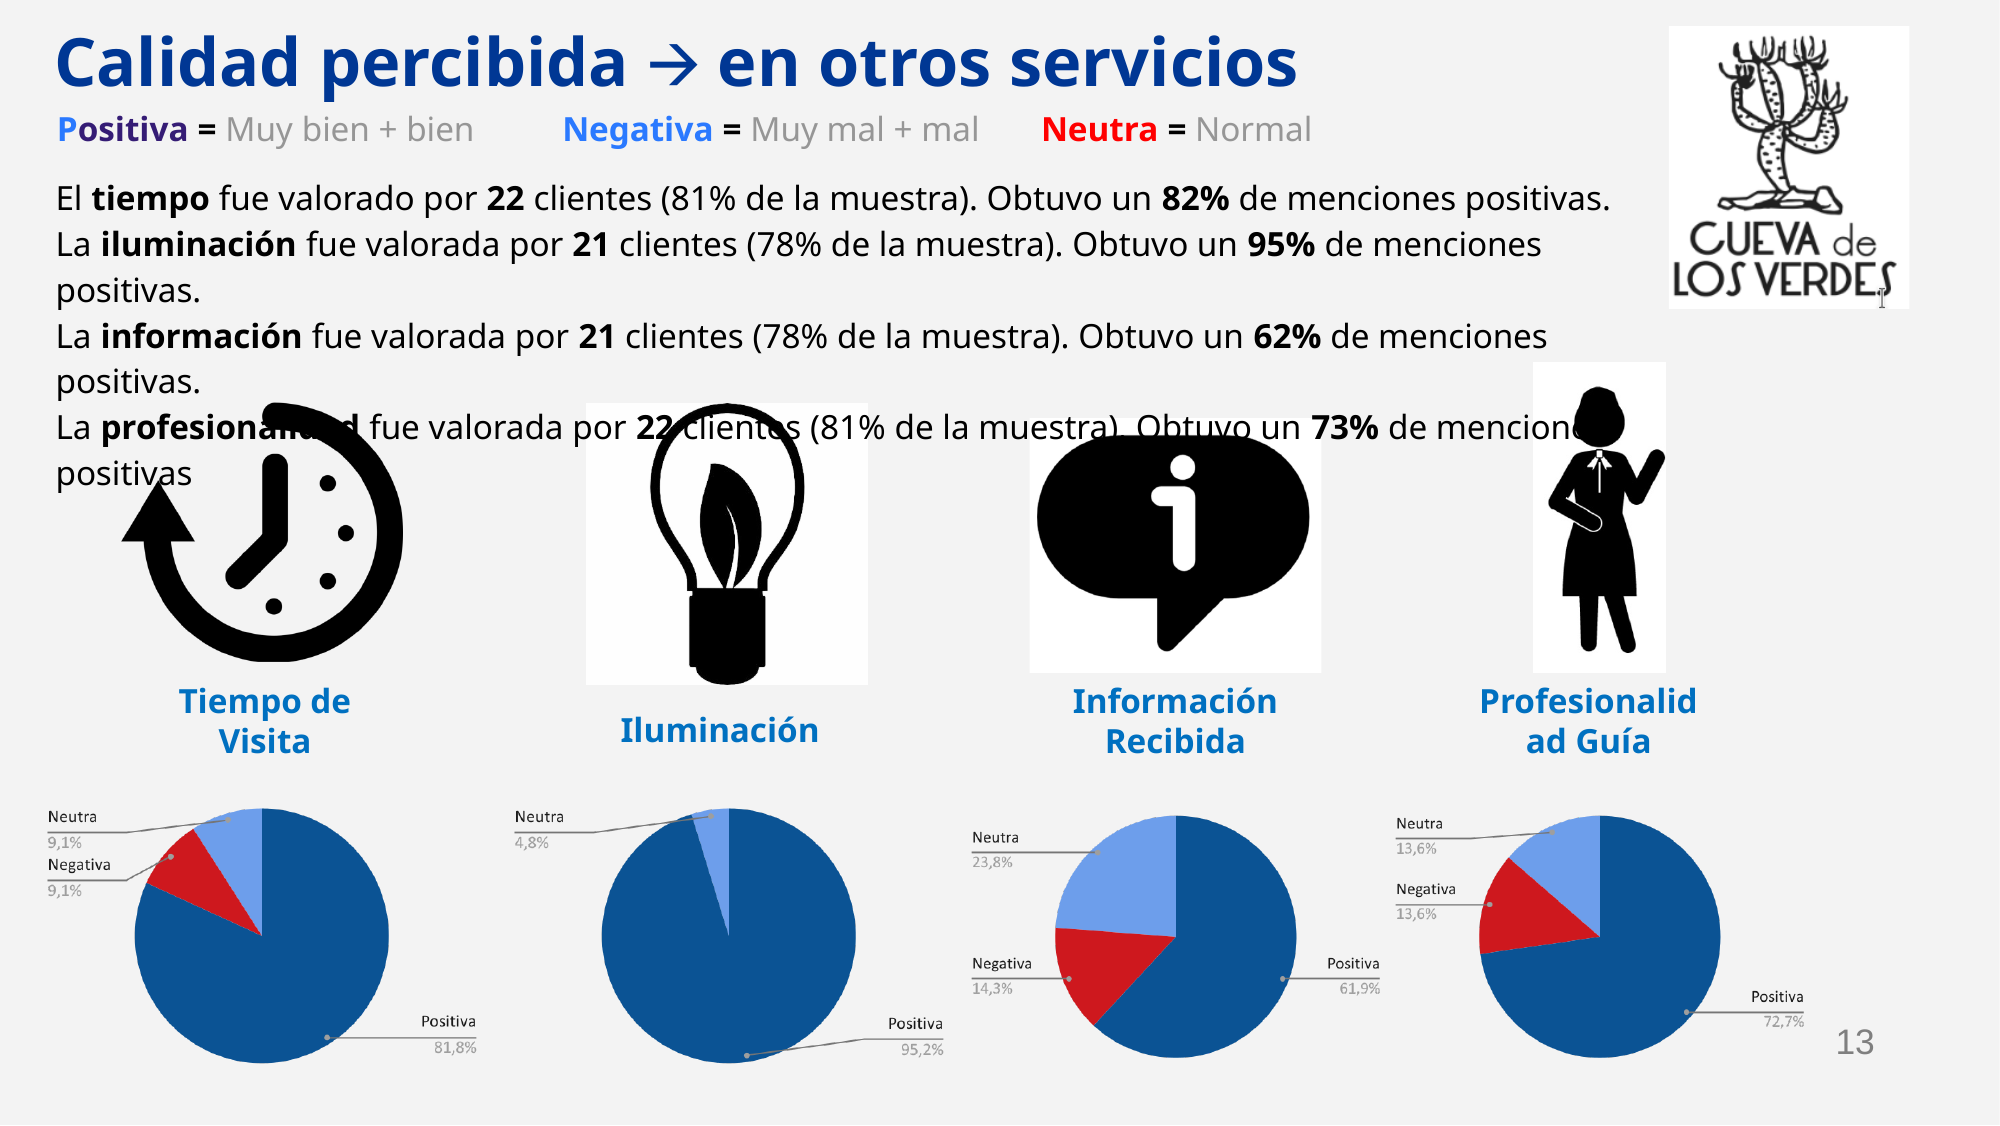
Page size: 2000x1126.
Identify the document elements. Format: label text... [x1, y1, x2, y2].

picture [1167, 423, 1177, 437]
picture [862, 417, 867, 428]
picture [1668, 26, 1910, 309]
picture [1029, 418, 1322, 673]
text_box Profesionalidad Guía [1454, 672, 1723, 769]
picture [586, 403, 868, 686]
picture [1535, 423, 1545, 437]
picture [121, 391, 403, 673]
text_box El tiempo fue valorado por 22 clientes (81% de la muestra). Obtuvo un 82% de menciones positivas. La iluminación fue valorada por 21 clientes (78% de la muestra). Obtuvo un 95% de menciones positivas. La información fue valorada por 21 clientes (78% de la muestra). Obtuvo un 62% de menciones positivas. La profesionalidad fue valorada por 22 clientes (81% de la muestra). Obtuvo un 73% de menciones positivas [40, 156, 1666, 309]
text_box Positiva = Muy bien + bien Negativa = Muy mal + mal Neutra = Normal [56, 100, 1402, 156]
picture [958, 802, 1817, 1071]
slide_number <number> [1817, 1010, 1894, 1071]
picture [500, 794, 957, 1077]
picture [1140, 418, 1156, 437]
picture [33, 794, 490, 1077]
text_box Iluminación [591, 701, 849, 794]
text_box Tiempo de Visita [134, 673, 396, 769]
picture [1533, 362, 1666, 673]
text_box Información Recibida [1045, 673, 1306, 769]
text_box Calidad percibida 🡪 en otros servicios [54, 0, 1374, 120]
